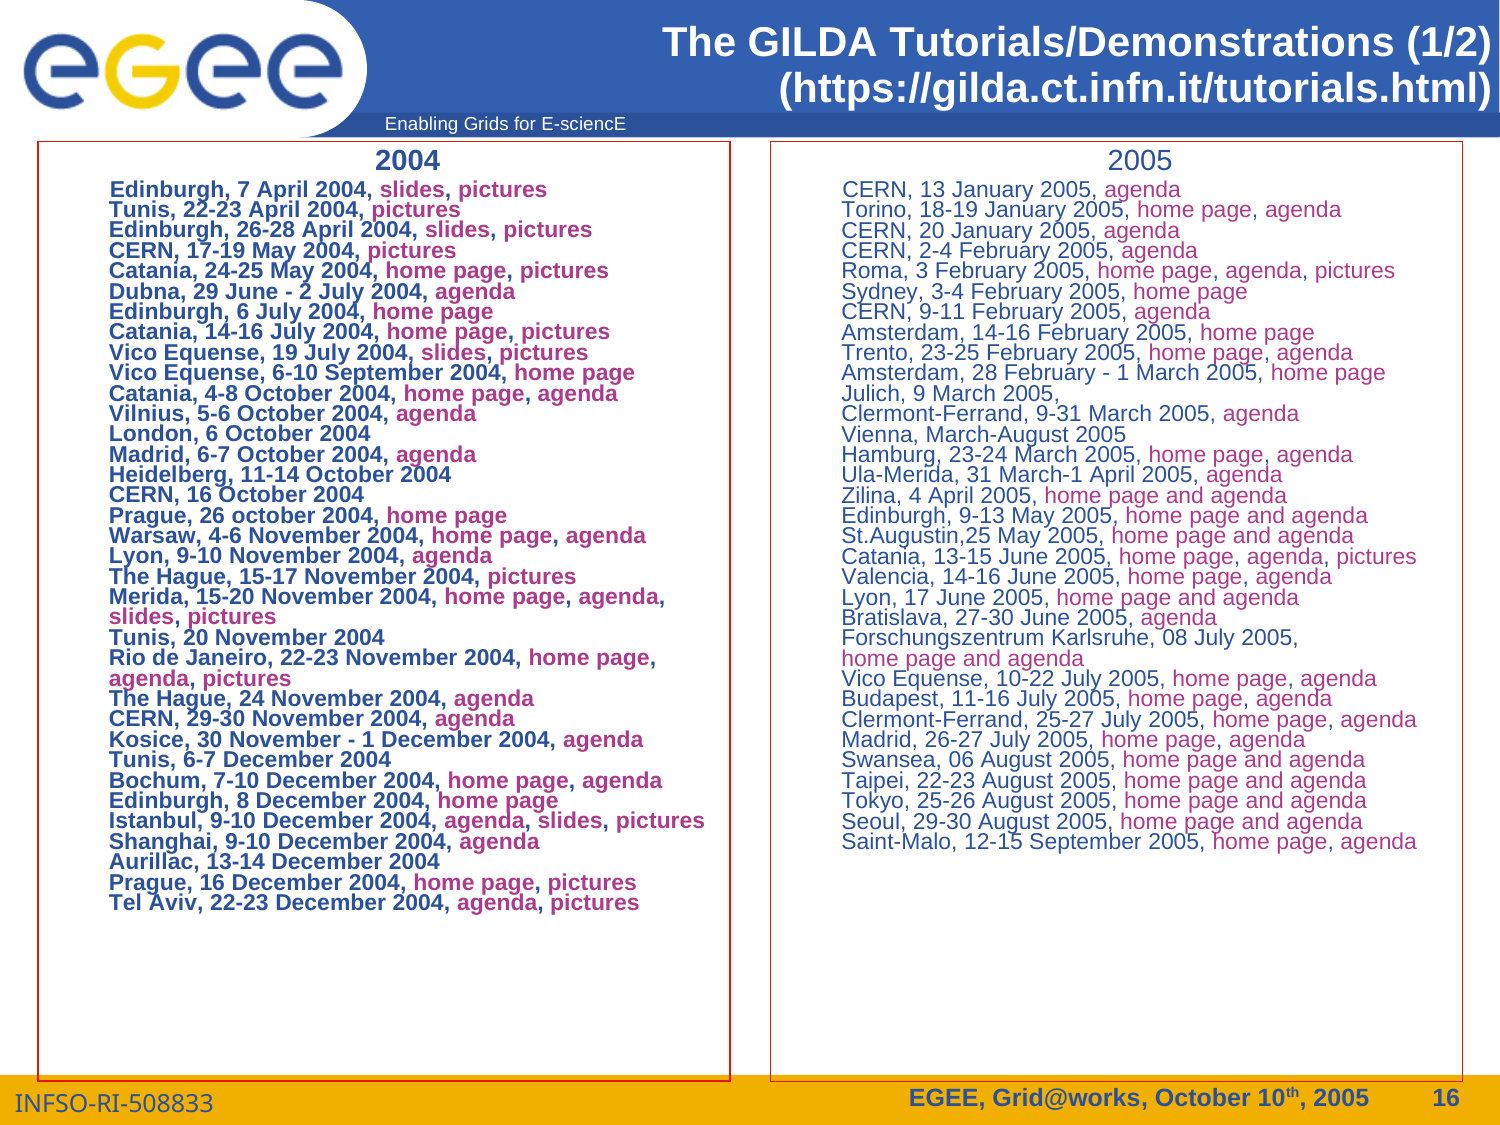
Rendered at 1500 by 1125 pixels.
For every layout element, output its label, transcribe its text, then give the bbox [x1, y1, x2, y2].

list 2004 Edinburgh, 7 April 2004, slides, pictures Tunis, 22-23 April 2004, pictures Edinburgh, 26-28 April 2004, slides, pictures CERN, 17-19 May 2004, pictures Catania, 24-25 May 2004, home page, pictures Dubna, 29 June - 2 July 2004, agenda Edinburgh, 6 July 2004, home page Catania, 14-16 July 2004, home page, pictures Vico Equense, 19 July 2004, slides, pictures Vico Equense, 6-10 September 2004, home page Catania, 4-8 October 2004, home page, agenda Vilnius, 5-6 October 2004, agenda London, 6 October 2004 Madrid, 6-7 October 2004, agenda Heidelberg, 11-14 October 2004 CERN, 16 October 2004 Prague, 26 october 2004, home page Warsaw, 4-6 November 2004, home page, agenda Lyon, 9-10 November 2004, agenda The Hague, 15-17 November 2004, pictures Merida, 15-20 November 2004, home page, agenda, slides, pictures Tunis, 20 November 2004 Rio de Janeiro, 22-23 November 2004, home page, agenda, pictures The Hague, 24 November 2004, agenda CERN, 29-30 November 2004, agenda Kosice, 30 November - 1 December 2004, agenda Tunis, 6-7 December 2004 Bochum, 7-10 December 2004, home page, agenda Edinburgh, 8 December 2004, home page Istanbul, 9-10 December 2004, agenda, slides, pictures Shanghai, 9-10 December 2004, agenda Aurillac, 13-14 December 2004 Prague, 16 December 2004, home page, pictures Tel Aviv, 22-23 December 2004, agenda, pictures [38, 141, 730, 1082]
picture [18, 30, 349, 112]
text_box 2005 CERN, 13 January 2005, agenda Torino, 18-19 January 2005, home page, agenda CERN, 20 January 2005, agenda CERN, 2-4 February 2005, agenda Roma, 3 February 2005, home page, agenda, pictures Sydney, 3-4 February 2005, home page CERN, 9-11 February 2005, agenda Amsterdam, 14-16 February 2005, home page Trento, 23-25 February 2005, home page, agenda Amsterdam, 28 February - 1 March 2005, home page Julich, 9 March 2005, Clermont-Ferrand, 9-31 March 2005, agenda Vienna, March-August 2005 Hamburg, 23-24 March 2005, home page, agenda Ula-Merida, 31 March-1 April 2005, agenda Zilina, 4 April 2005, home page and agenda Edinburgh, 9-13 May 2005, home page and agenda St.Augustin,25 May 2005, home page and agenda Catania, 13-15 June 2005, home page, agenda, pictures Valencia, 14-16 June 2005, home page, agenda Lyon, 17 June 2005, home page and agenda Bratislava, 27-30 June 2005, agenda Forschungszentrum Karlsruhe, 08 July 2005, home page and agenda Vico Equense, 10-22 July 2005, home page, agenda Budapest, 11-16 July 2005, home page, agenda Clermont-Ferrand, 25-27 July 2005, home page, agenda Madrid, 26-27 July 2005, home page, agenda Swansea, 06 August 2005, home page and agenda Taipei, 22-23 August 2005, home page and agenda Tokyo, 25-26 August 2005, home page and agenda Seoul, 29-30 August 2005, home page and agenda Saint-Malo, 12-15 September 2005, home page, agenda [770, 141, 1463, 1082]
title The GILDA Tutorials/Demonstrations (1/2) (https://gilda.ct.infn.it/tutorials.html) [402, 8, 1500, 122]
